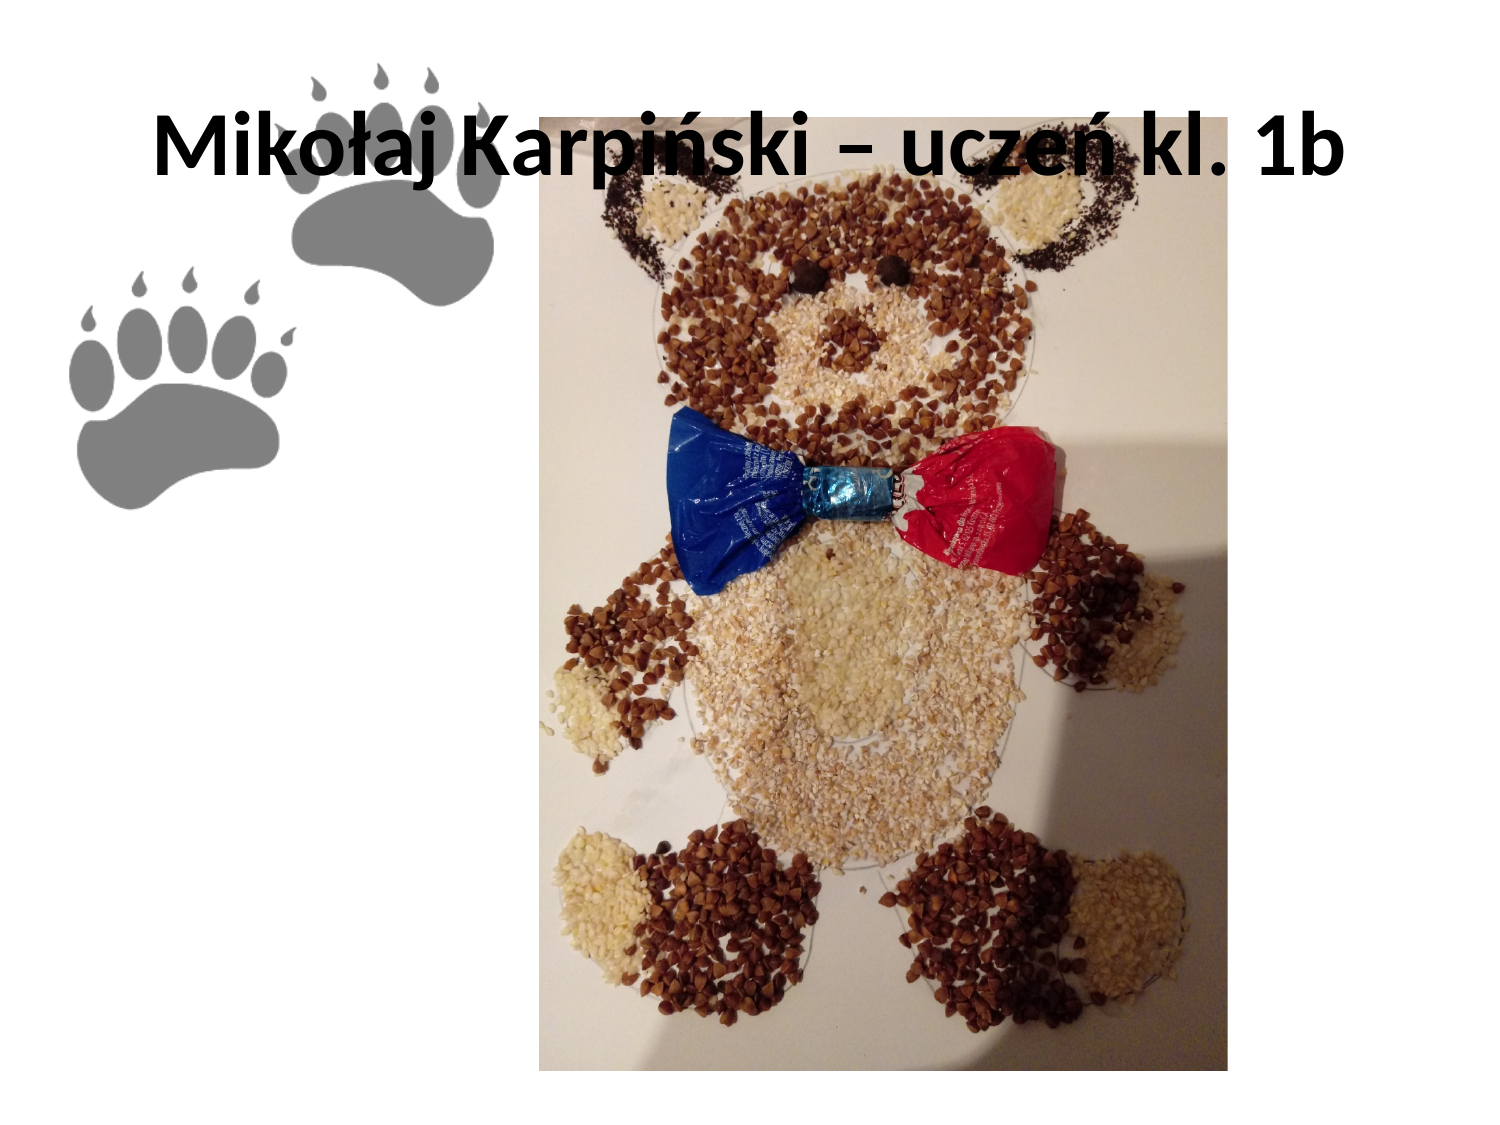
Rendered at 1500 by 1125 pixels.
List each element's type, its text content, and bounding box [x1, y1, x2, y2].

picture [58, 46, 516, 521]
picture [539, 233, 1228, 1071]
title Mikołaj Karpiński – uczeń kl. 1b [75, 45, 1426, 233]
